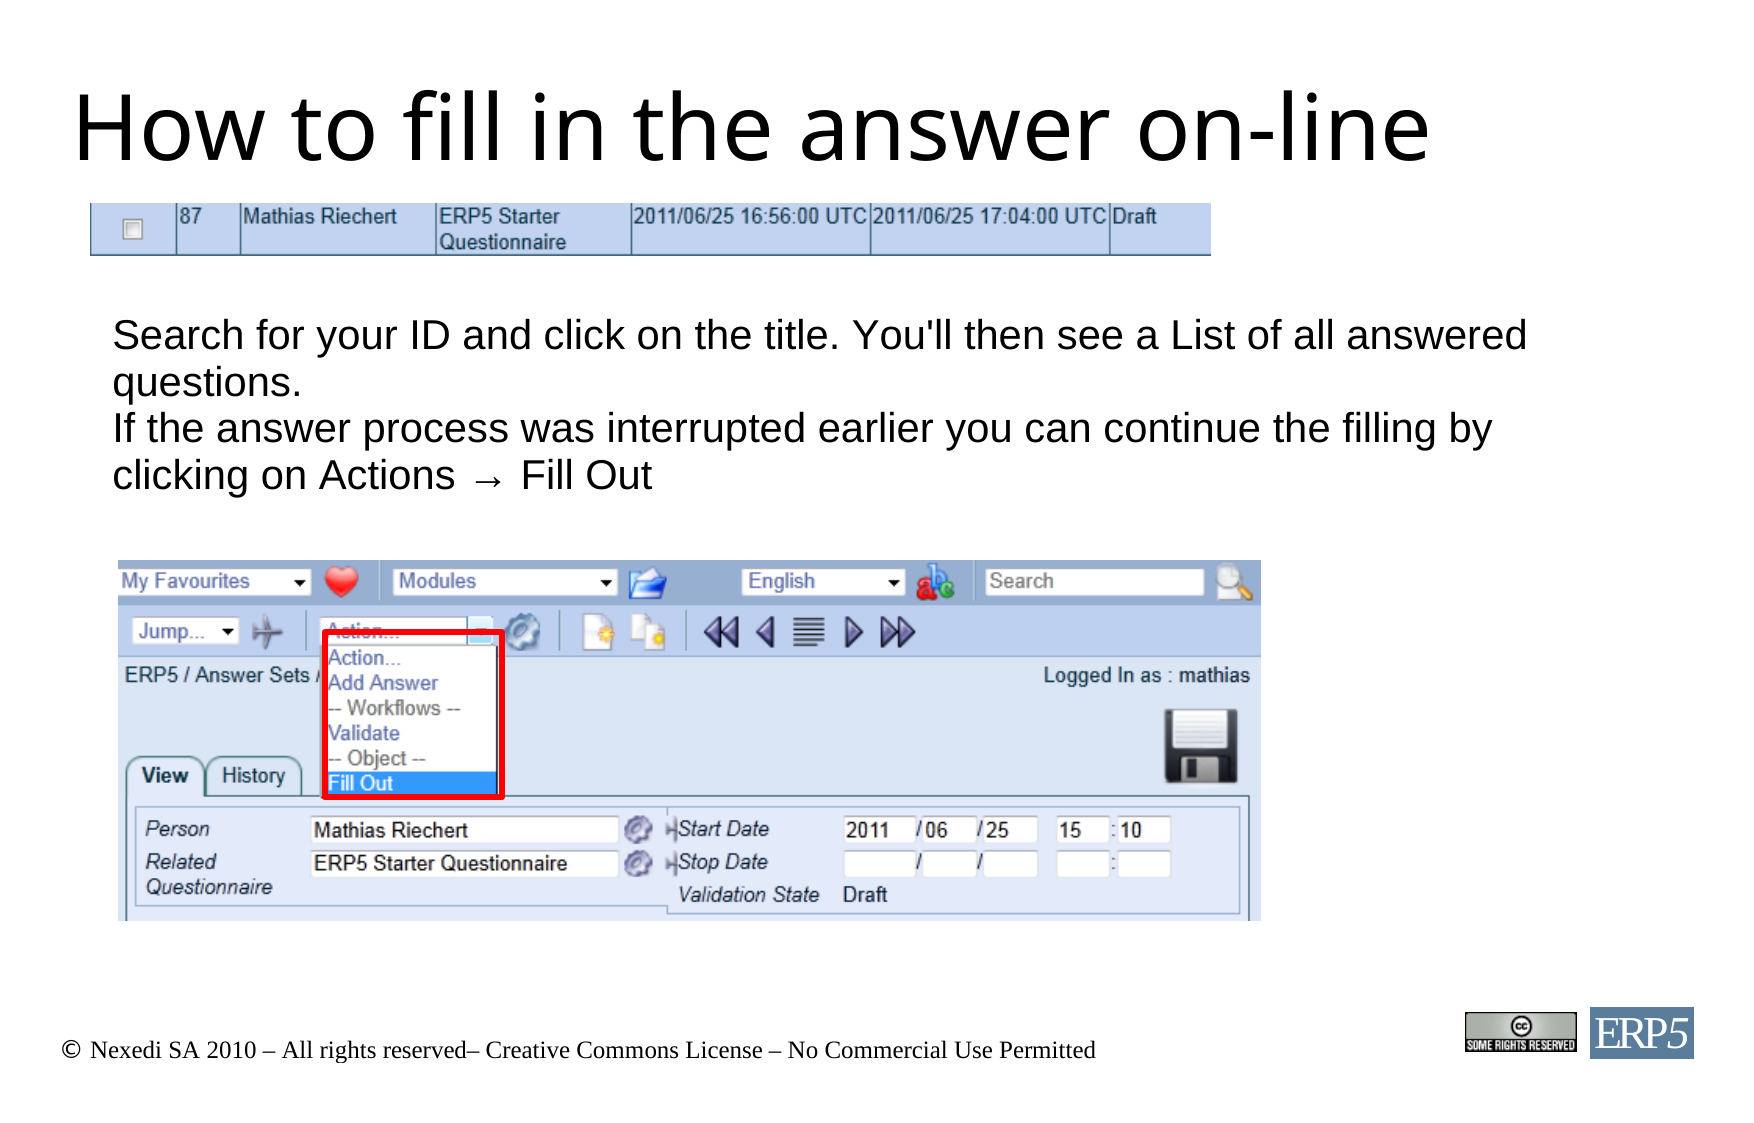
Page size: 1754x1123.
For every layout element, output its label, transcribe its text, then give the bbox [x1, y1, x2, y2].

title How to fill in the answer on-line [71, 63, 1707, 187]
text_box Search for your ID and click on the title. You'll then see a List of all answered questions. If the answer process was interrupted earlier you can continue the filling by clicking on Actions → Fill Out [112, 324, 1565, 532]
picture [118, 560, 1261, 921]
picture [90, 203, 1211, 256]
picture [1465, 1012, 1577, 1052]
